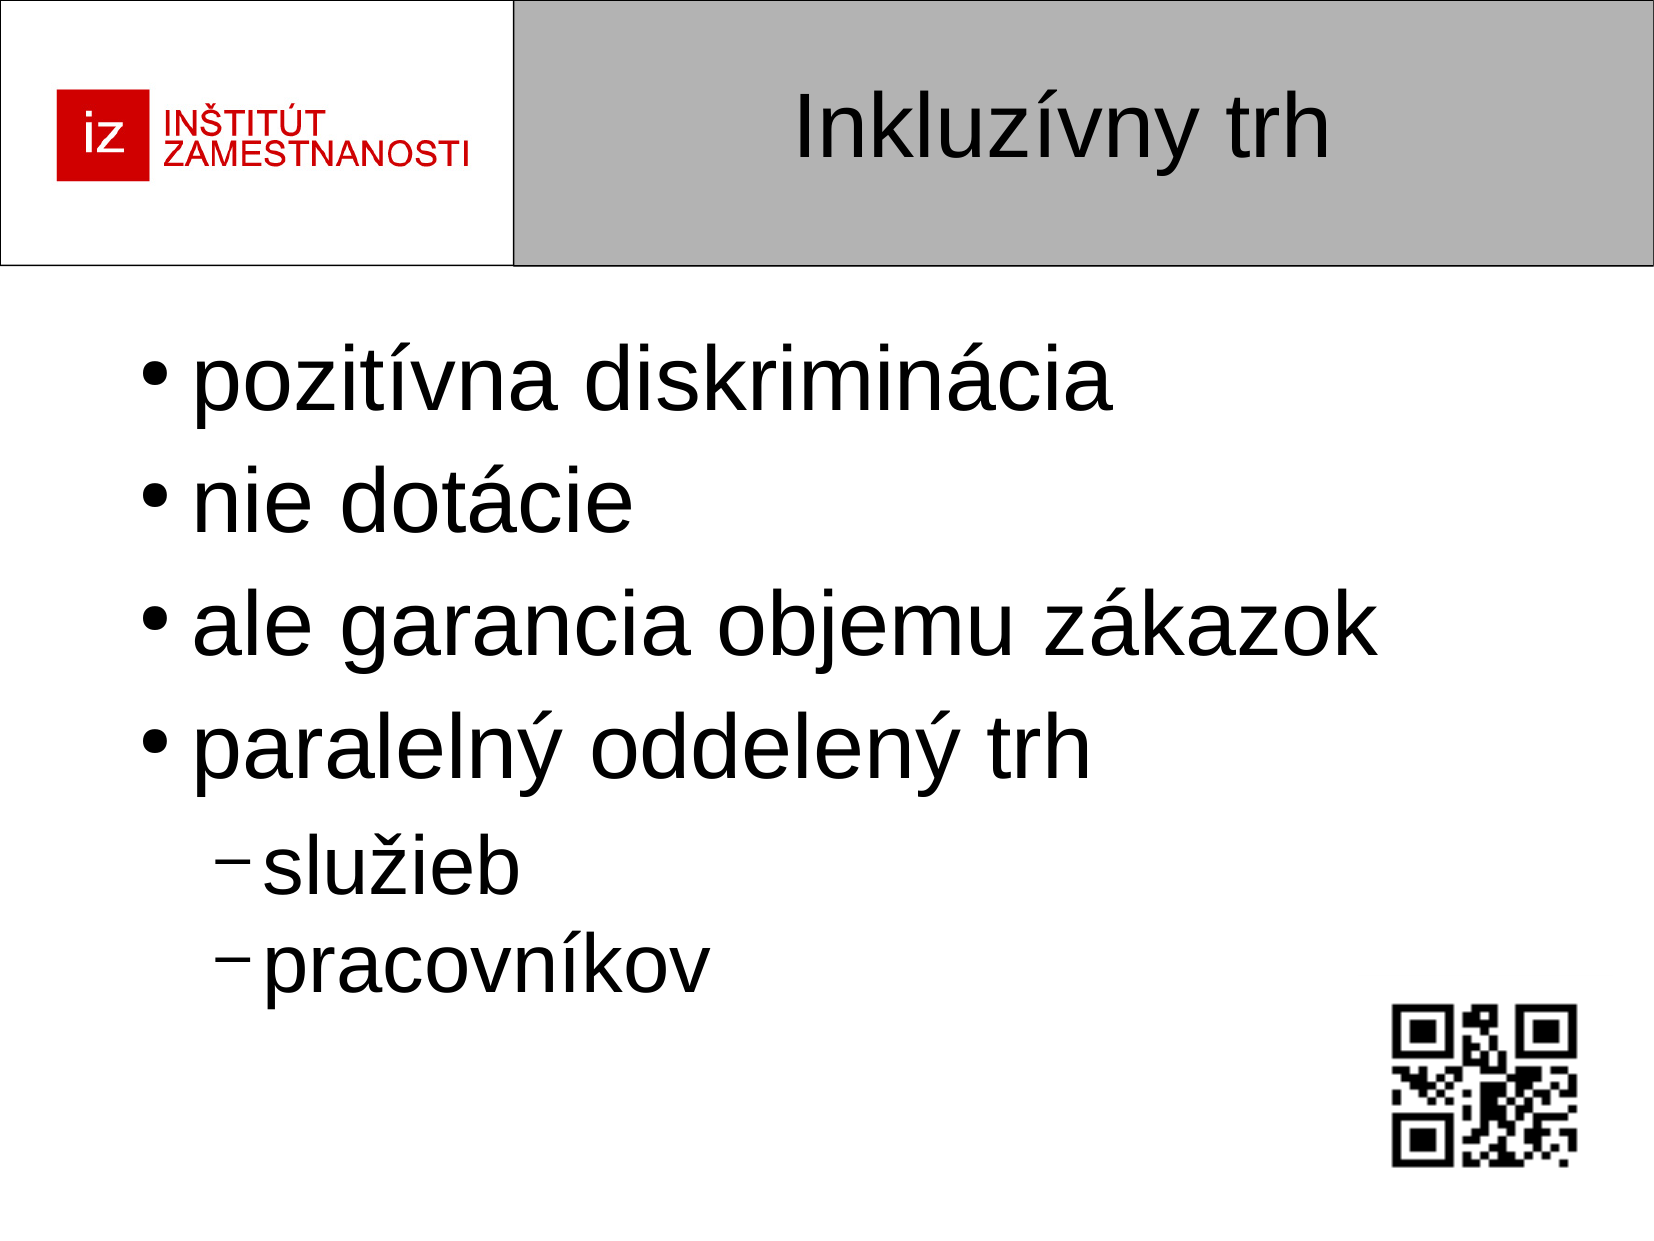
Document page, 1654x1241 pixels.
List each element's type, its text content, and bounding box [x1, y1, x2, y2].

list pozitívna diskriminácia nie dotácie ale garancia objemu zákazok paralelný oddelený trh služieb pracovníkov [121, 344, 1533, 1112]
title Inkluzívny trh [561, 37, 1565, 229]
picture [5, 8, 512, 257]
picture [1358, 974, 1613, 1199]
